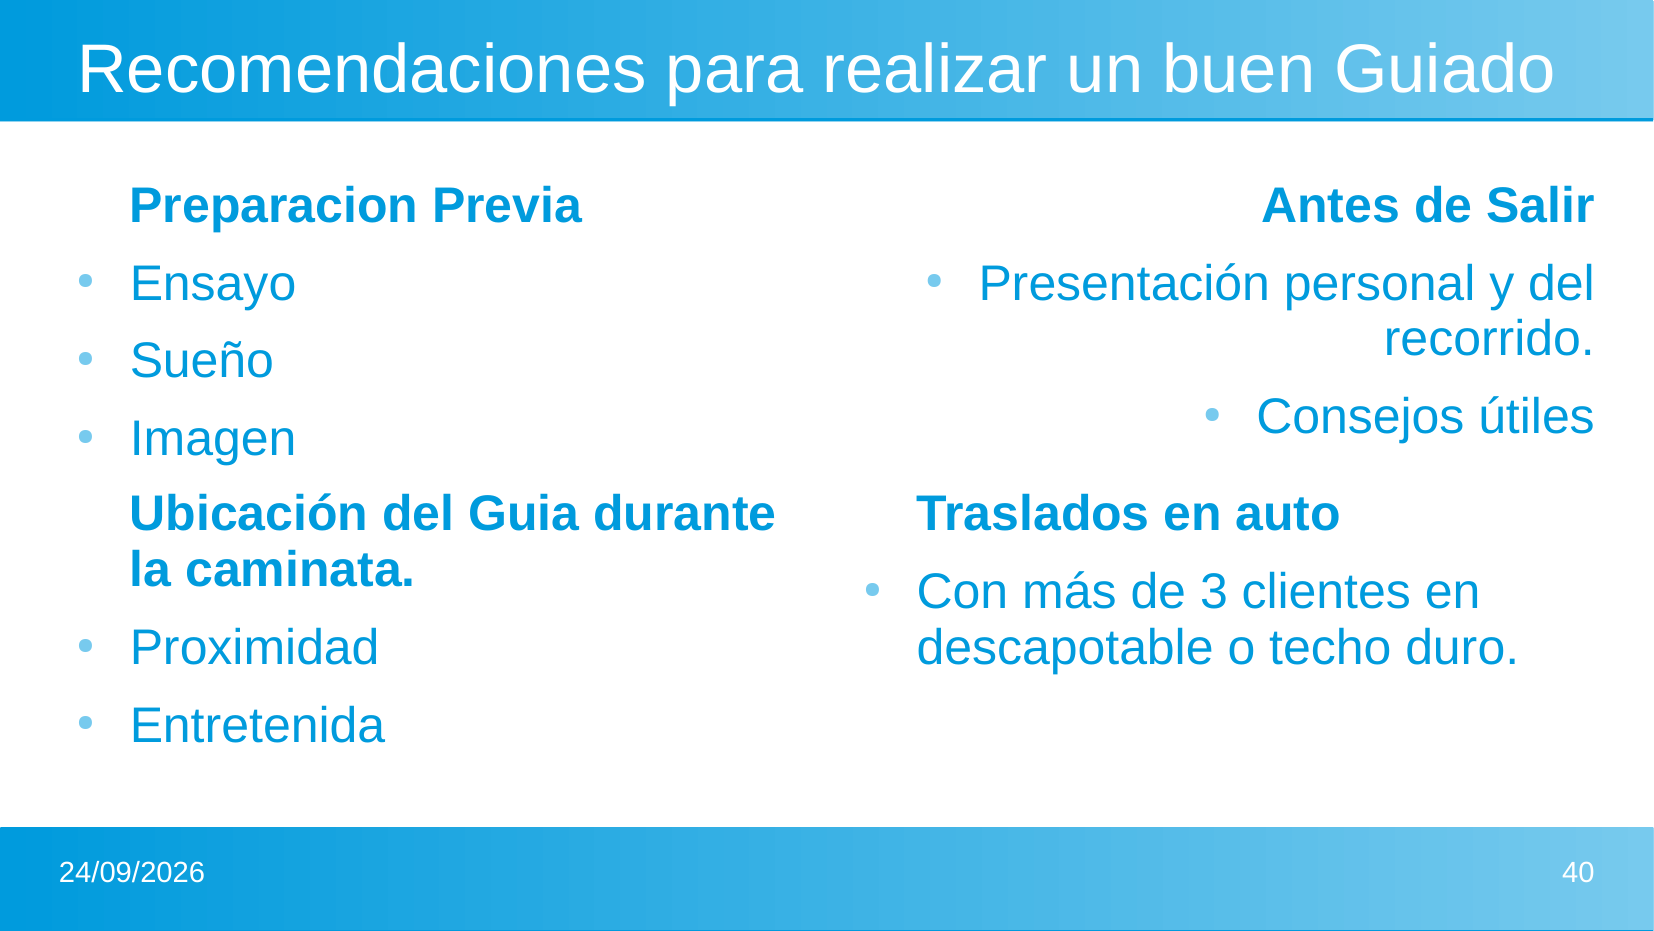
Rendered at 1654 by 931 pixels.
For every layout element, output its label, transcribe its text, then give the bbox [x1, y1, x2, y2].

list Traslados en auto Con más de 3 clientes en descapotable o techo duro. [845, 485, 1595, 768]
list Antes de Salir Presentación personal y del recorrido. Consejos útiles [845, 177, 1595, 459]
list Ubicación del Guia durante la caminata. Proximidad Entretenida [58, 485, 809, 768]
title Recomendaciones para realizar un buen Guiado [58, 29, 1595, 108]
list Preparacion Previa Ensayo Sueño Imagen [58, 177, 650, 459]
